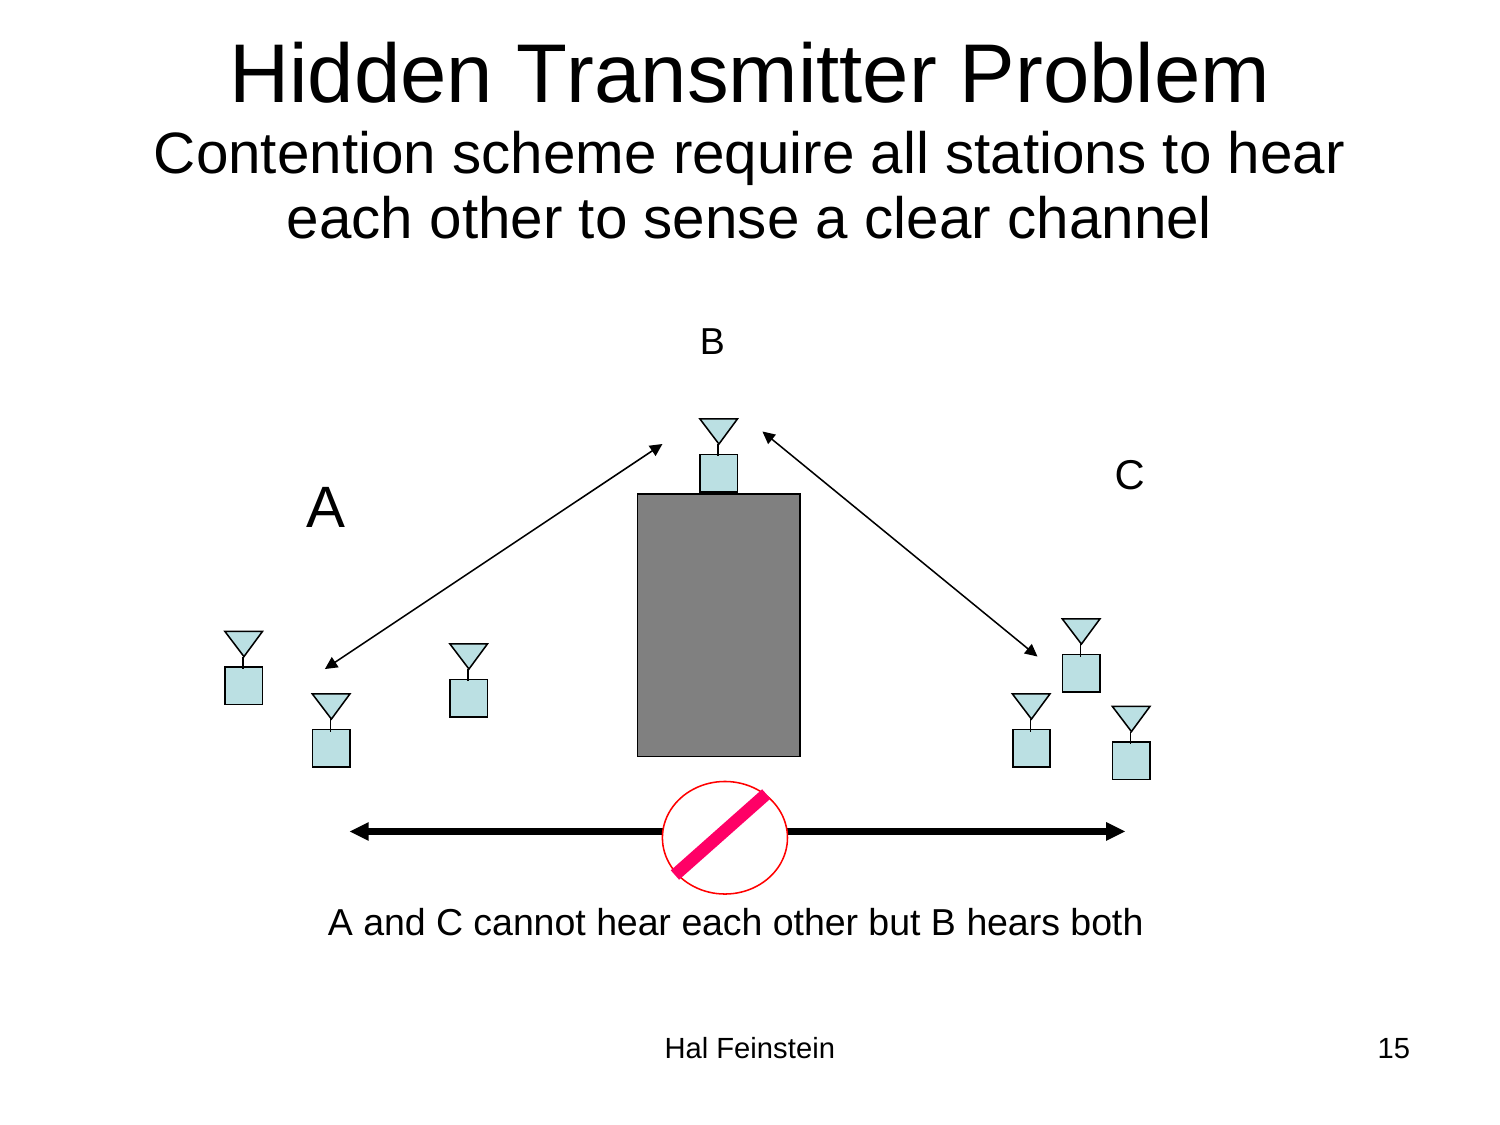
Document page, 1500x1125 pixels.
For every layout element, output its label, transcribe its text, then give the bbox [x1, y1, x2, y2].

text_box [682, 799, 788, 894]
text_box [224, 631, 263, 657]
title Hidden Transmitter Problem Contention scheme require all stations to hear each other to sense a clear channel [75, 11, 1426, 267]
text_box [1062, 654, 1101, 693]
text_box [1012, 729, 1051, 768]
text_box [699, 418, 738, 444]
text_box [662, 781, 760, 868]
text_box A and C cannot hear each other but B hears both [313, 894, 1159, 952]
text_box [637, 454, 800, 757]
text_box C [1099, 444, 1150, 506]
text_box A [291, 467, 360, 548]
text_box B [685, 312, 740, 370]
text_box [1112, 706, 1150, 732]
text_box [450, 679, 488, 718]
text_box [225, 667, 263, 705]
text_box [1112, 742, 1151, 780]
text_box [449, 643, 488, 669]
text_box [312, 693, 350, 720]
text_box [1012, 693, 1050, 720]
text_box [312, 729, 351, 768]
text_box [1062, 618, 1100, 645]
